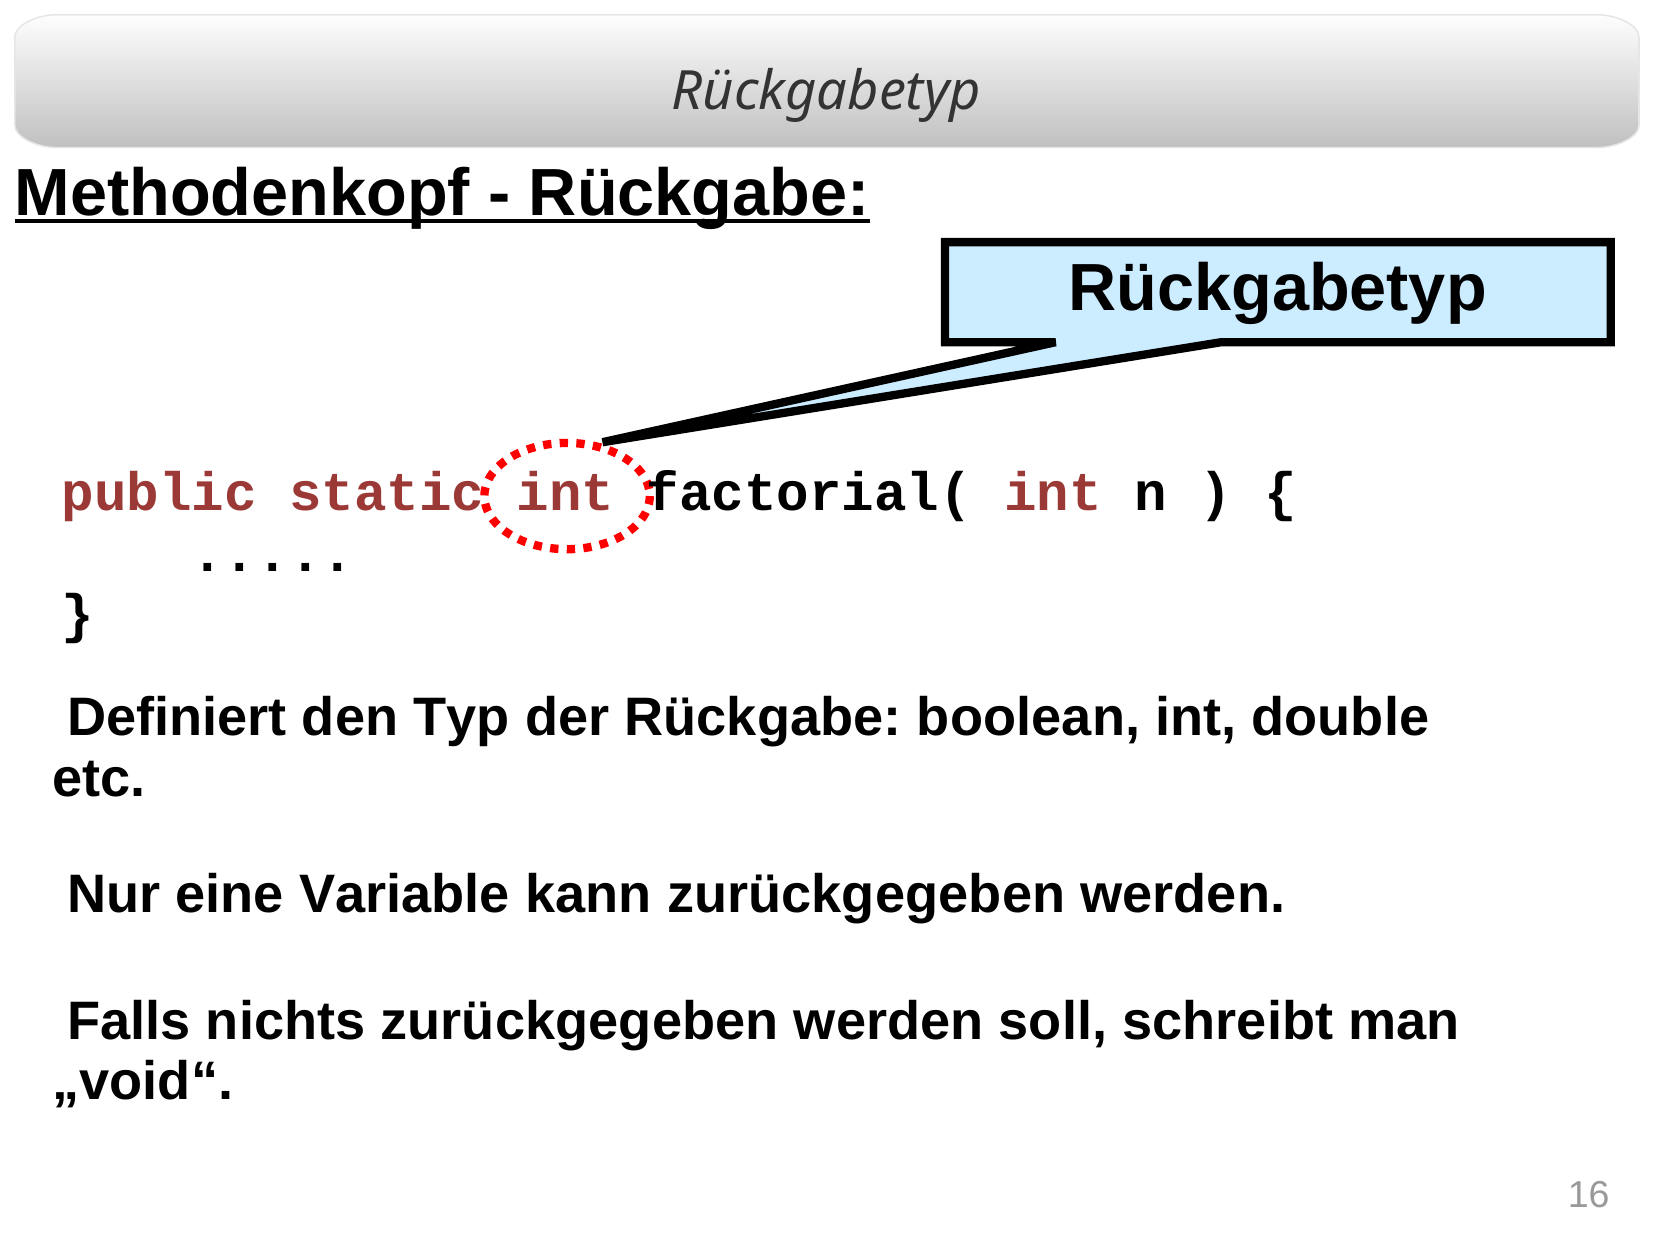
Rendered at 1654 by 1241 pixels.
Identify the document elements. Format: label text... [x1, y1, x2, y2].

title Rückgabetyp [29, 29, 1624, 148]
text_box Nur eine Variable kann zurückgegeben werden. [37, 856, 1476, 933]
text_box Falls nichts zurückgegeben werden soll, schreibt man „void“. [37, 982, 1572, 1120]
text_box Methodenkopf - Rückgabe: [0, 147, 1501, 238]
text_box Rückgabetyp [602, 242, 1611, 443]
text_box Definiert den Typ der Rückgabe: boolean, int, double etc. [37, 679, 1525, 816]
text_box public static int factorial( int n ) { ..... } [46, 457, 1501, 657]
